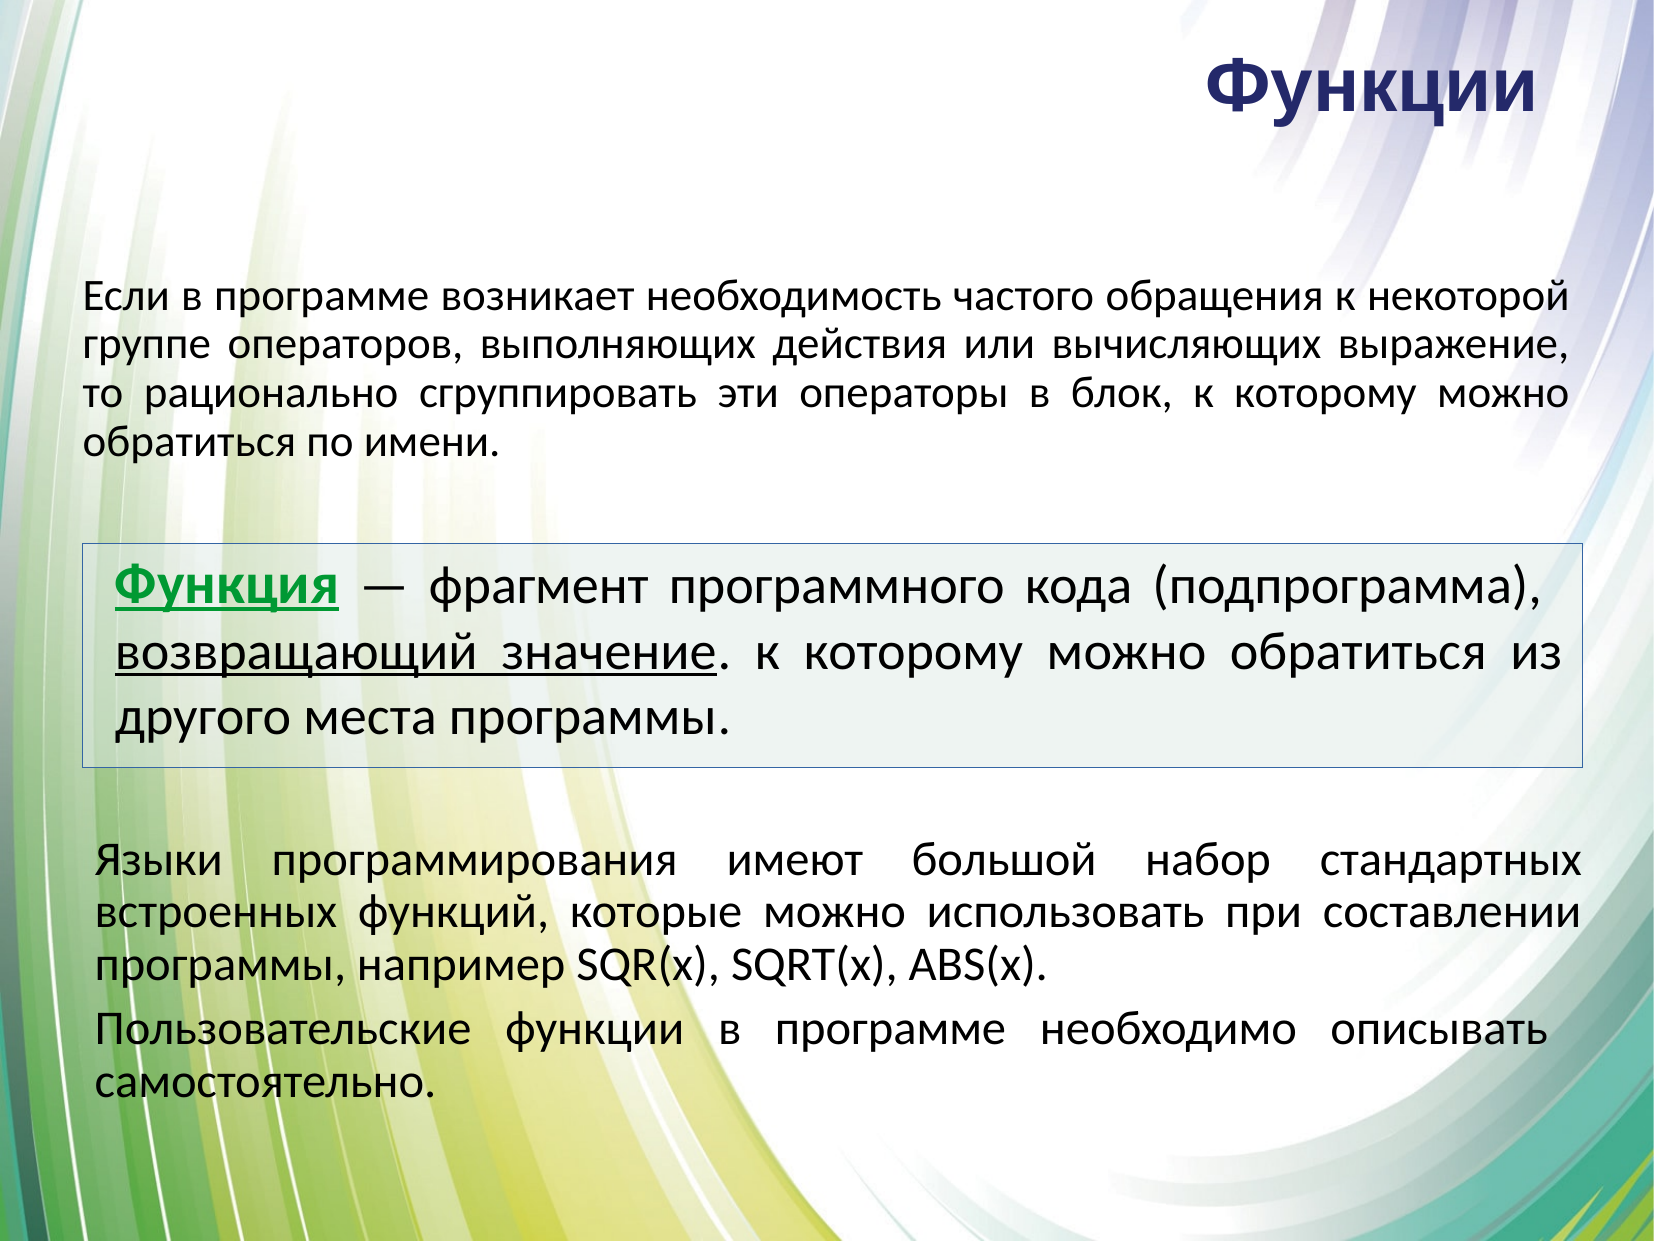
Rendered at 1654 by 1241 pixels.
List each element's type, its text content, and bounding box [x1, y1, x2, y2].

text_box [82, 543, 1583, 768]
picture [0, 0, 1654, 1241]
text_box Функция — фрагмент программного кода (подпрограмма), возвращающий значение. к которому можно обратиться из другого места программы. [100, 537, 1579, 753]
text_box Языки программирования имеют большой набор стандартных встроенных функций, которые можно использовать при составлении программы, например SQR(х), SQRT(х), ABS(х). Пользовательские функции в программе необходимо описывать самостоятельно. [94, 833, 1583, 1111]
text_box Функции [136, 34, 1571, 139]
text_box Если в программе возникает необходимость частого обращения к некоторой группе операторов, выполняющих действия или вычисляющих выражение, то рационально сгруппировать эти операторы в блок, к которому можно обратиться по имени. [82, 271, 1571, 466]
